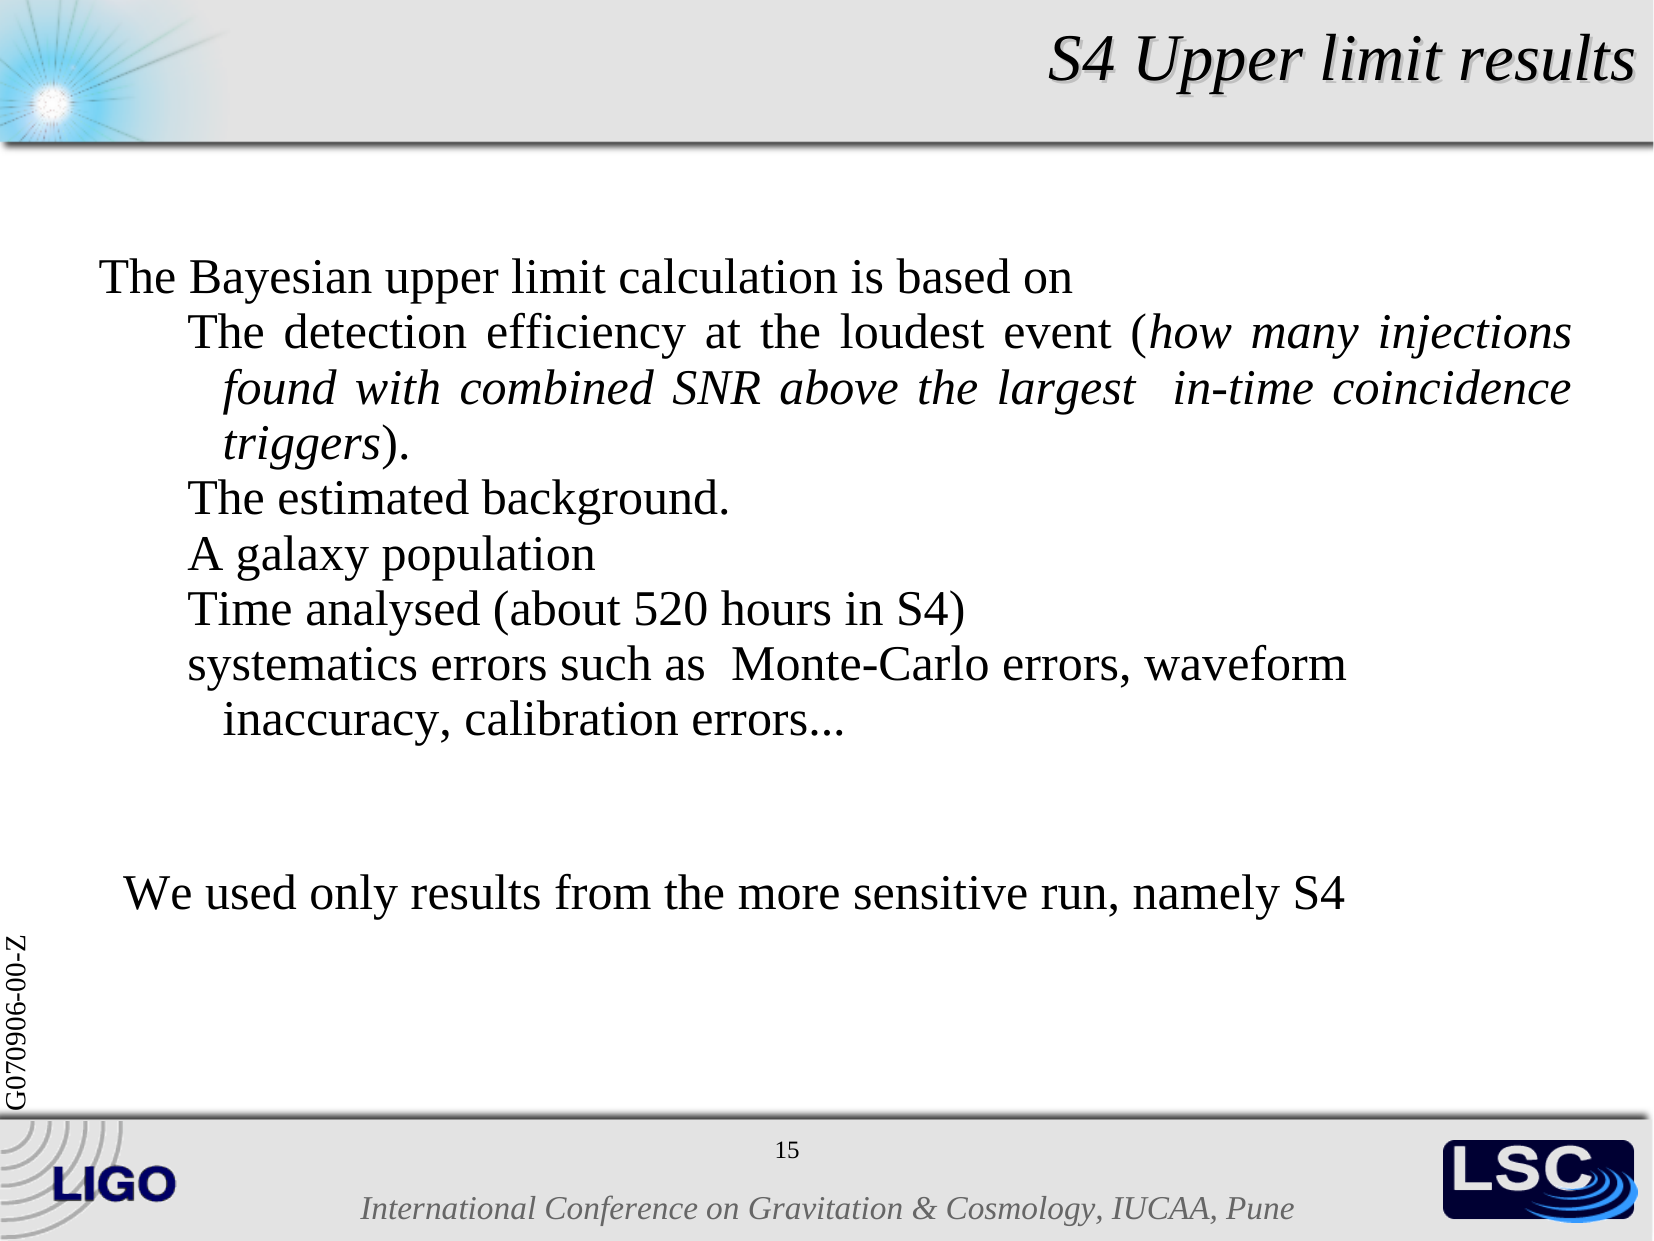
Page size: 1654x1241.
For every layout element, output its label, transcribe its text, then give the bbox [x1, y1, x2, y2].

text_box The Bayesian upper limit calculation is based on The detection efficiency at the loudest event (how many injections found with combined SNR above the largest in-time coincidence triggers). The estimated background. A galaxy population Time analysed (about 520 hours in S4) systematics errors such as Monte-Carlo errors, waveform inaccuracy, calibration errors... [80, 249, 1573, 747]
picture [0, 0, 1654, 1241]
text_box We used only results from the more sensitive run, namely S4 [123, 864, 1531, 926]
text_box S4 Upper limit results [677, 20, 1638, 95]
